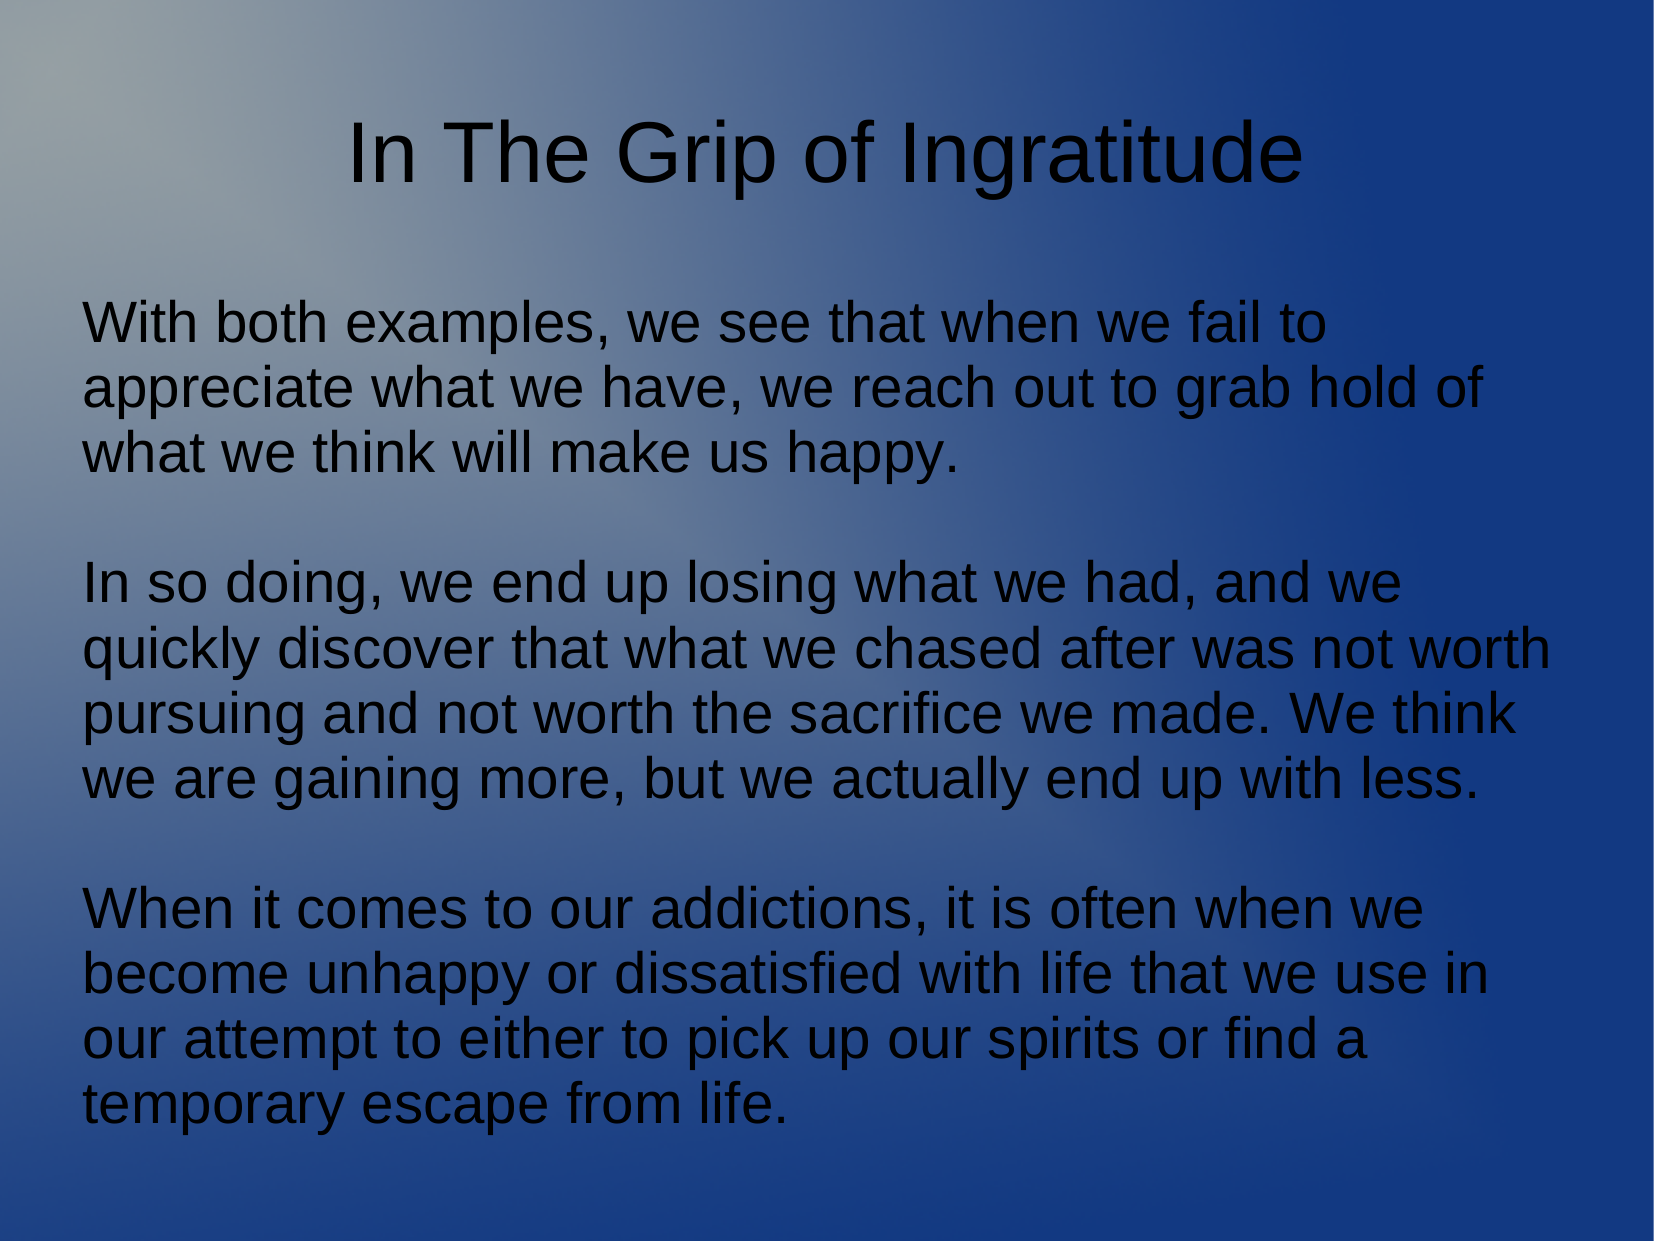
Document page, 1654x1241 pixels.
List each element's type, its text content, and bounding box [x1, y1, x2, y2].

picture [0, 0, 1654, 1241]
title In The Grip of Ingratitude [82, 49, 1571, 257]
subtitle With both examples, we see that when we fail to appreciate what we have, we reach out to grab hold of what we think will make us happy. In so doing, we end up losing what we had, and we quickly discover that what we chased after was not worth pursuing and not worth the sacrifice we made. We think we are gaining more, but we actually end up with less. When it comes to our addictions, it is often when we become unhappy or dissatisfied with life that we use in our attempt to either to pick up our spirits or find a temporary escape from life. [82, 290, 1571, 1241]
